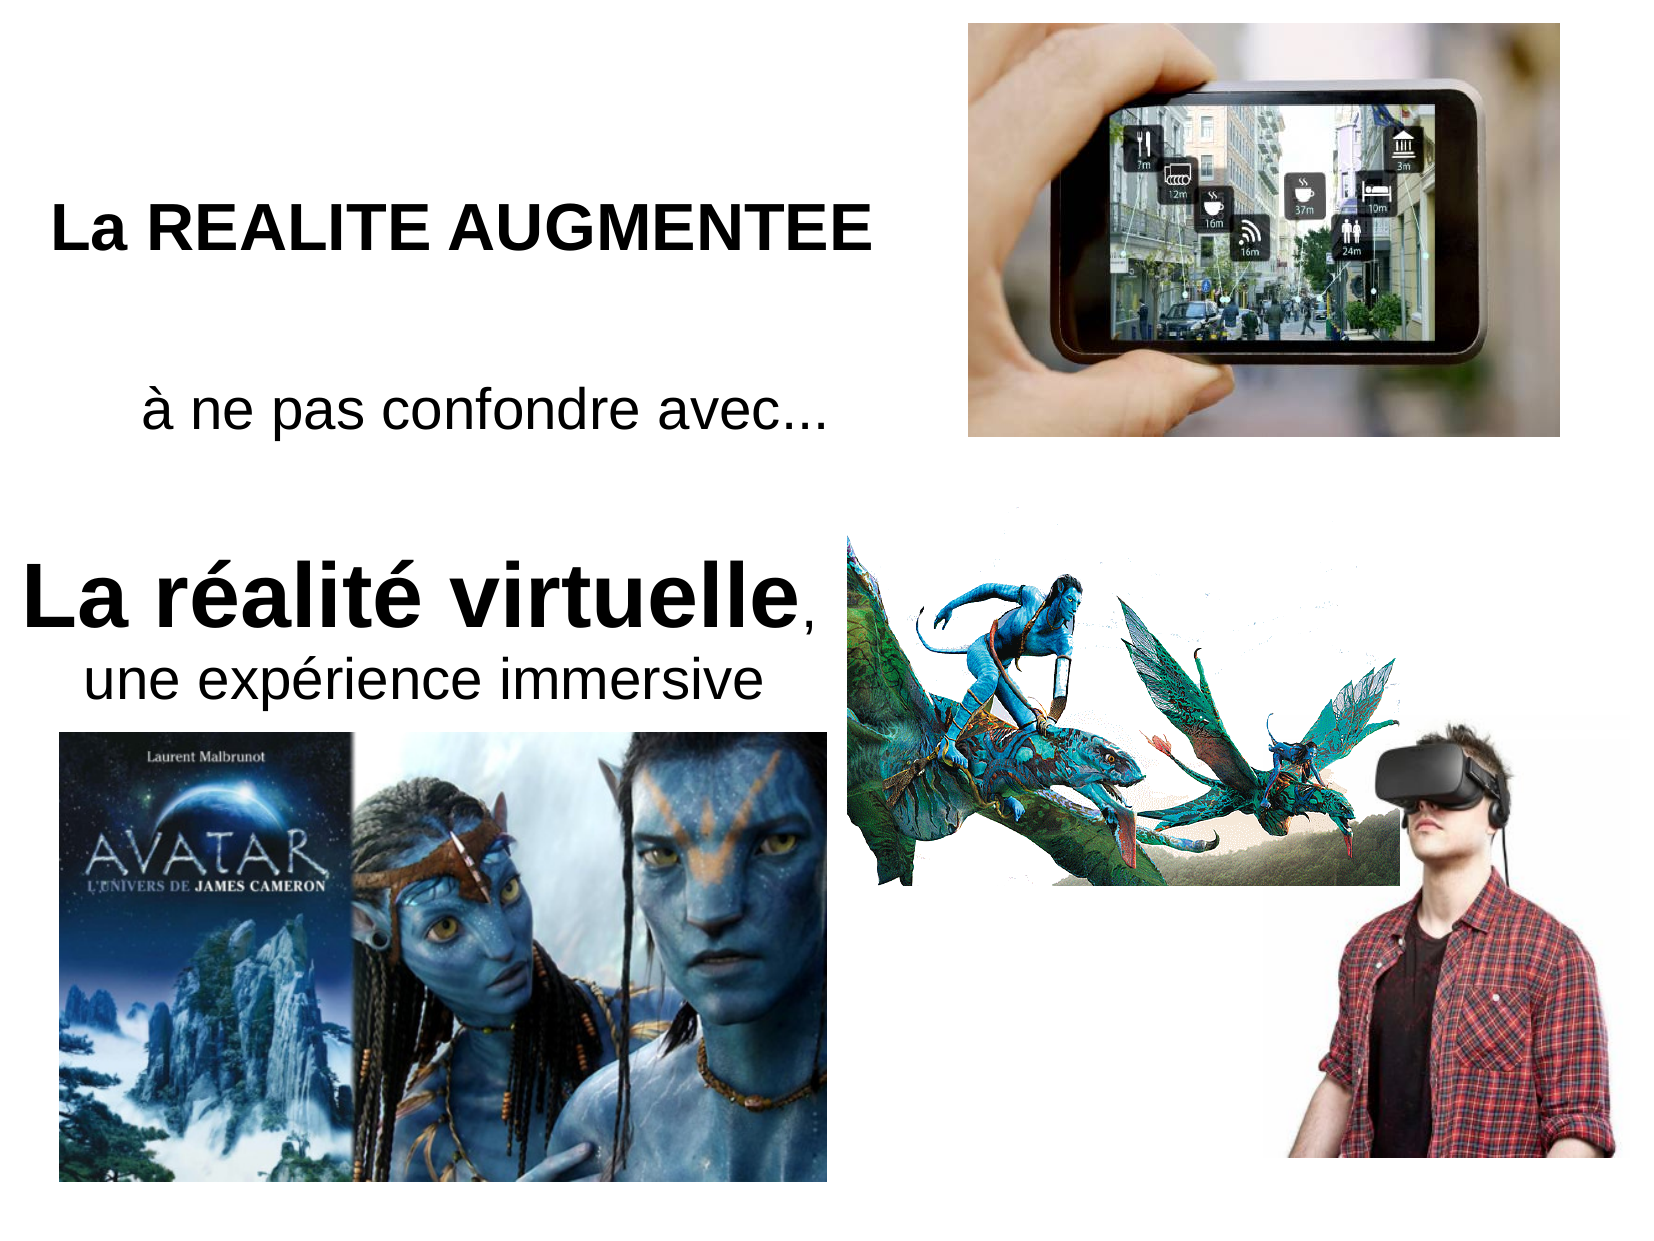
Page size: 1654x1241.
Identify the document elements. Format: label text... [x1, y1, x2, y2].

text_box La REALITE AUGMENTEE [35, 182, 934, 272]
text_box La réalité virtuelle, une expérience immersive [6, 537, 847, 720]
picture [59, 732, 827, 1182]
text_box à ne pas confondre avec... [94, 369, 957, 449]
picture [847, 507, 1630, 1158]
picture [968, 23, 1560, 438]
